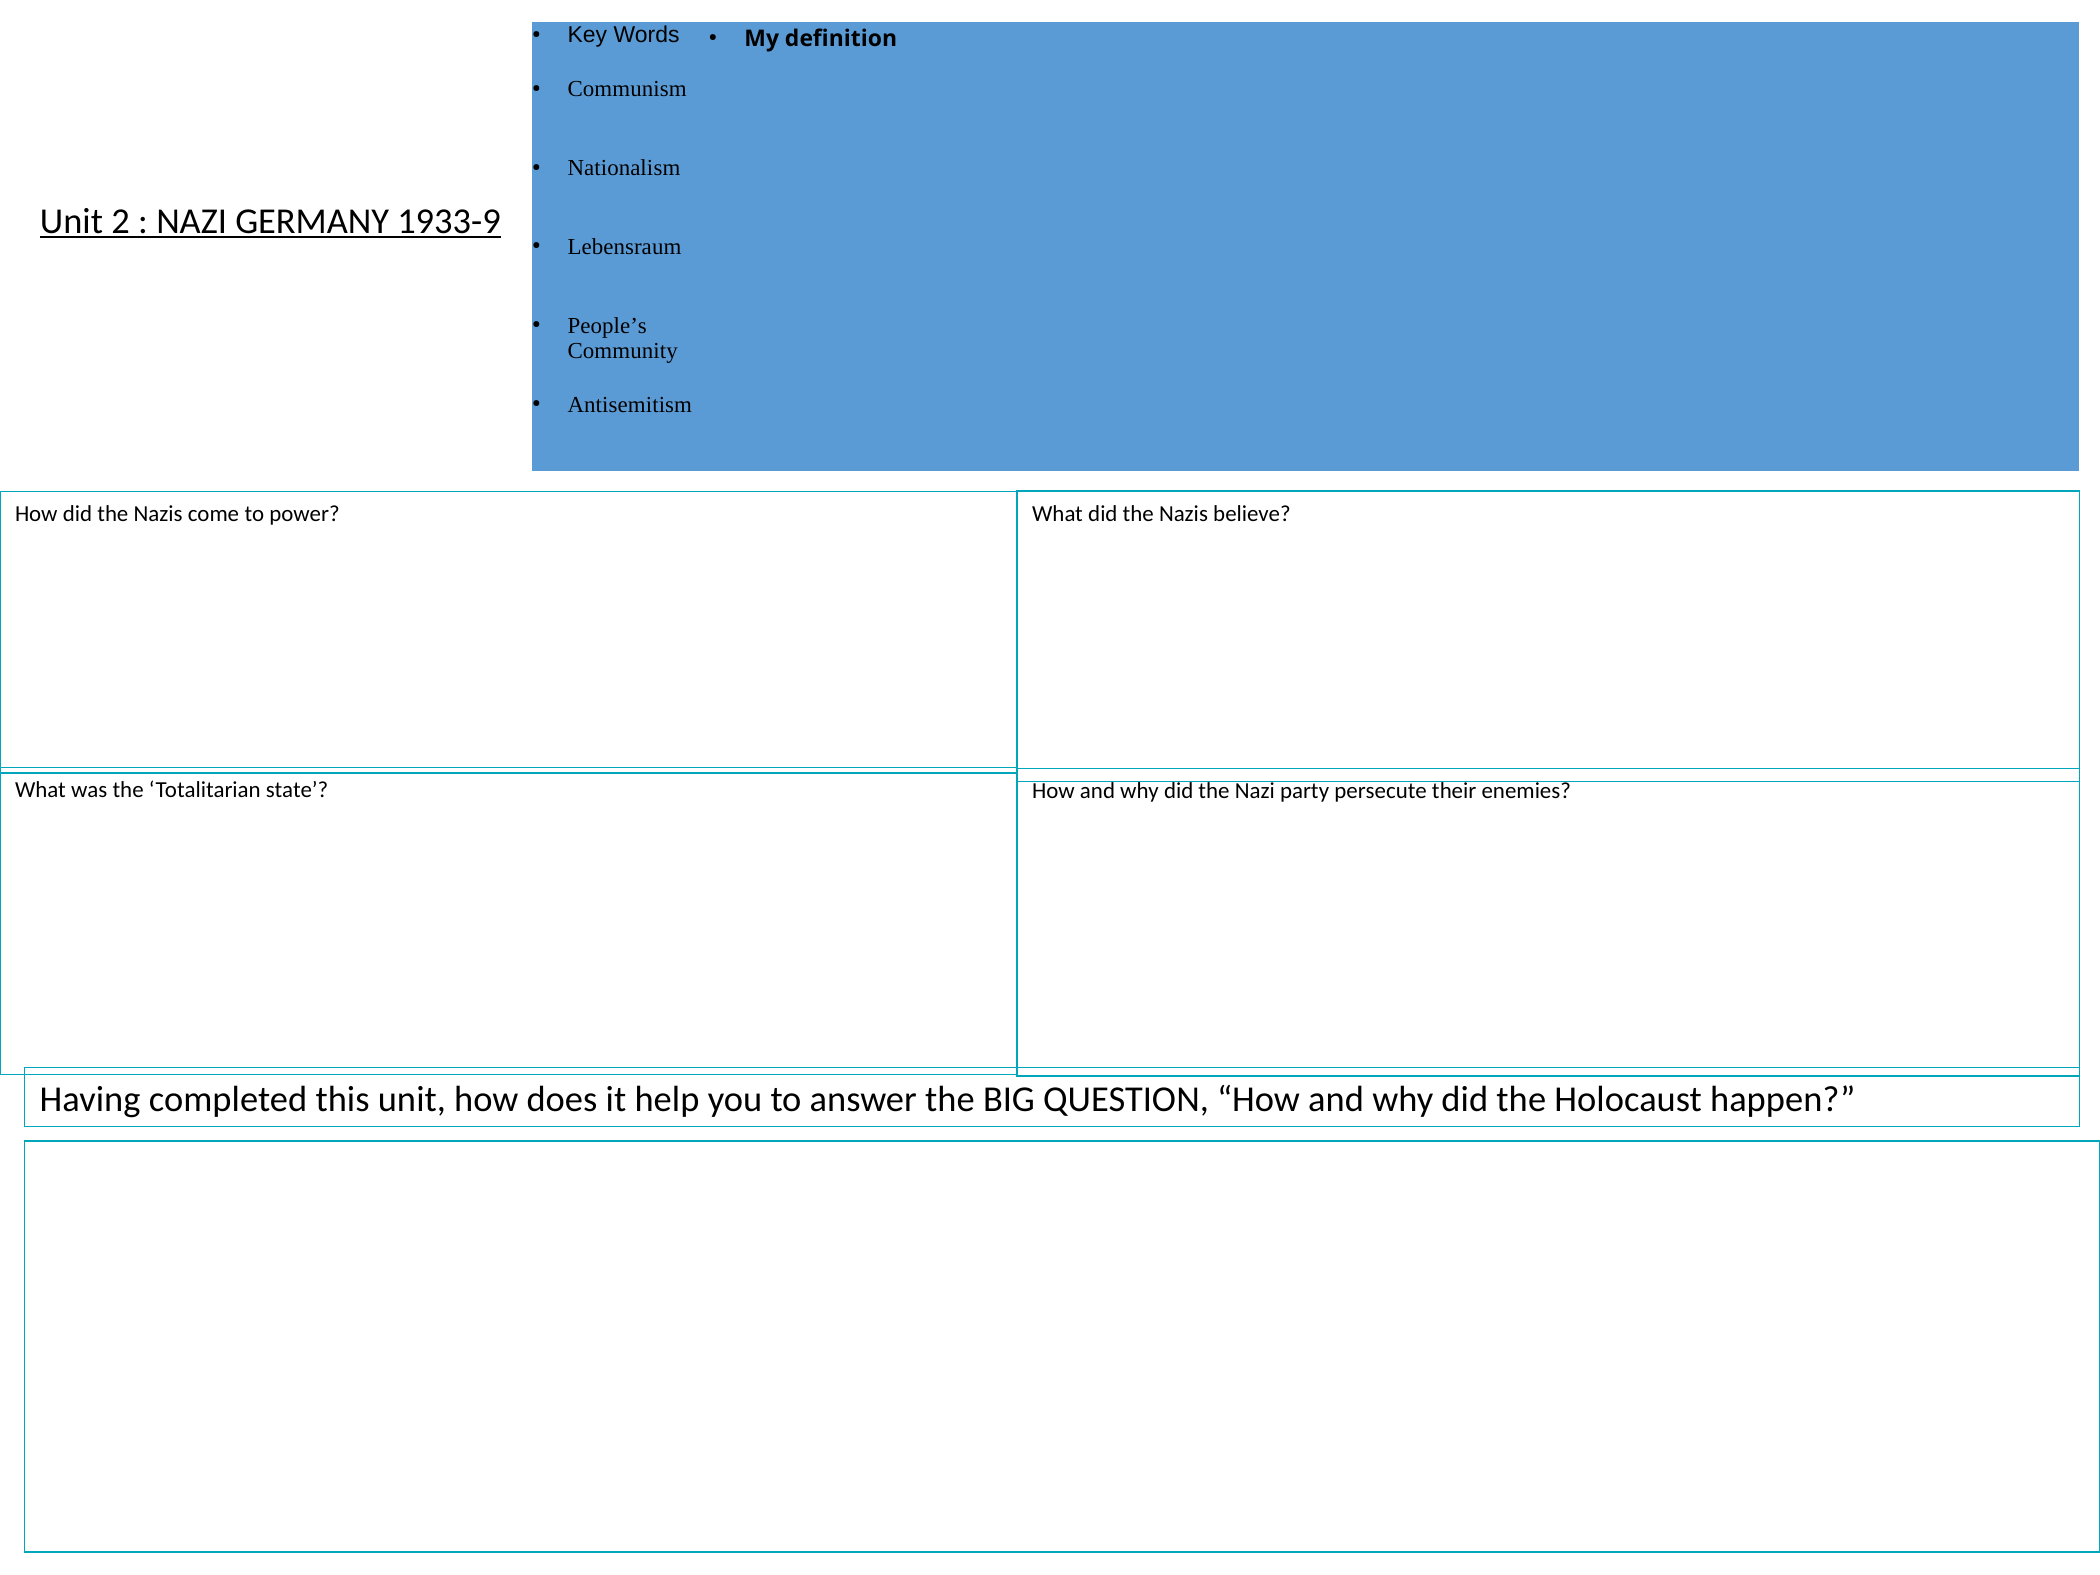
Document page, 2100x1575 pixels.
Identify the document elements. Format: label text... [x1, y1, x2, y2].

text_box How and why did the Nazi party persecute their enemies? [1017, 768, 2080, 1076]
table_header Key Words [532, 22, 709, 76]
table_cell Nationalism [532, 155, 709, 234]
table_cell [709, 313, 2079, 392]
table_cell [709, 155, 2079, 234]
table_cell [709, 392, 2079, 471]
table_cell Antisemitism [532, 392, 709, 471]
text_box What was the ‘Totalitarian state’? [0, 774, 1016, 1075]
text_box What did the Nazis believe? [1017, 490, 2080, 768]
text_box [24, 1140, 2100, 1552]
text_box Having completed this unit, how does it help you to answer the BIG QUESTION, “How and why did the Holocaust happen?” [24, 1075, 2080, 1127]
table_header My definition [709, 22, 2079, 76]
text_box Unit 2 : NAZI GERMANY 1933-9 [25, 190, 516, 248]
table_cell Communism [532, 76, 709, 155]
table_cell [709, 76, 2079, 155]
table_cell Lebensraum [532, 234, 709, 313]
table_cell [709, 234, 2079, 313]
table_cell People’s Community [532, 313, 709, 392]
text_box How did the Nazis come to power? [0, 491, 1018, 773]
